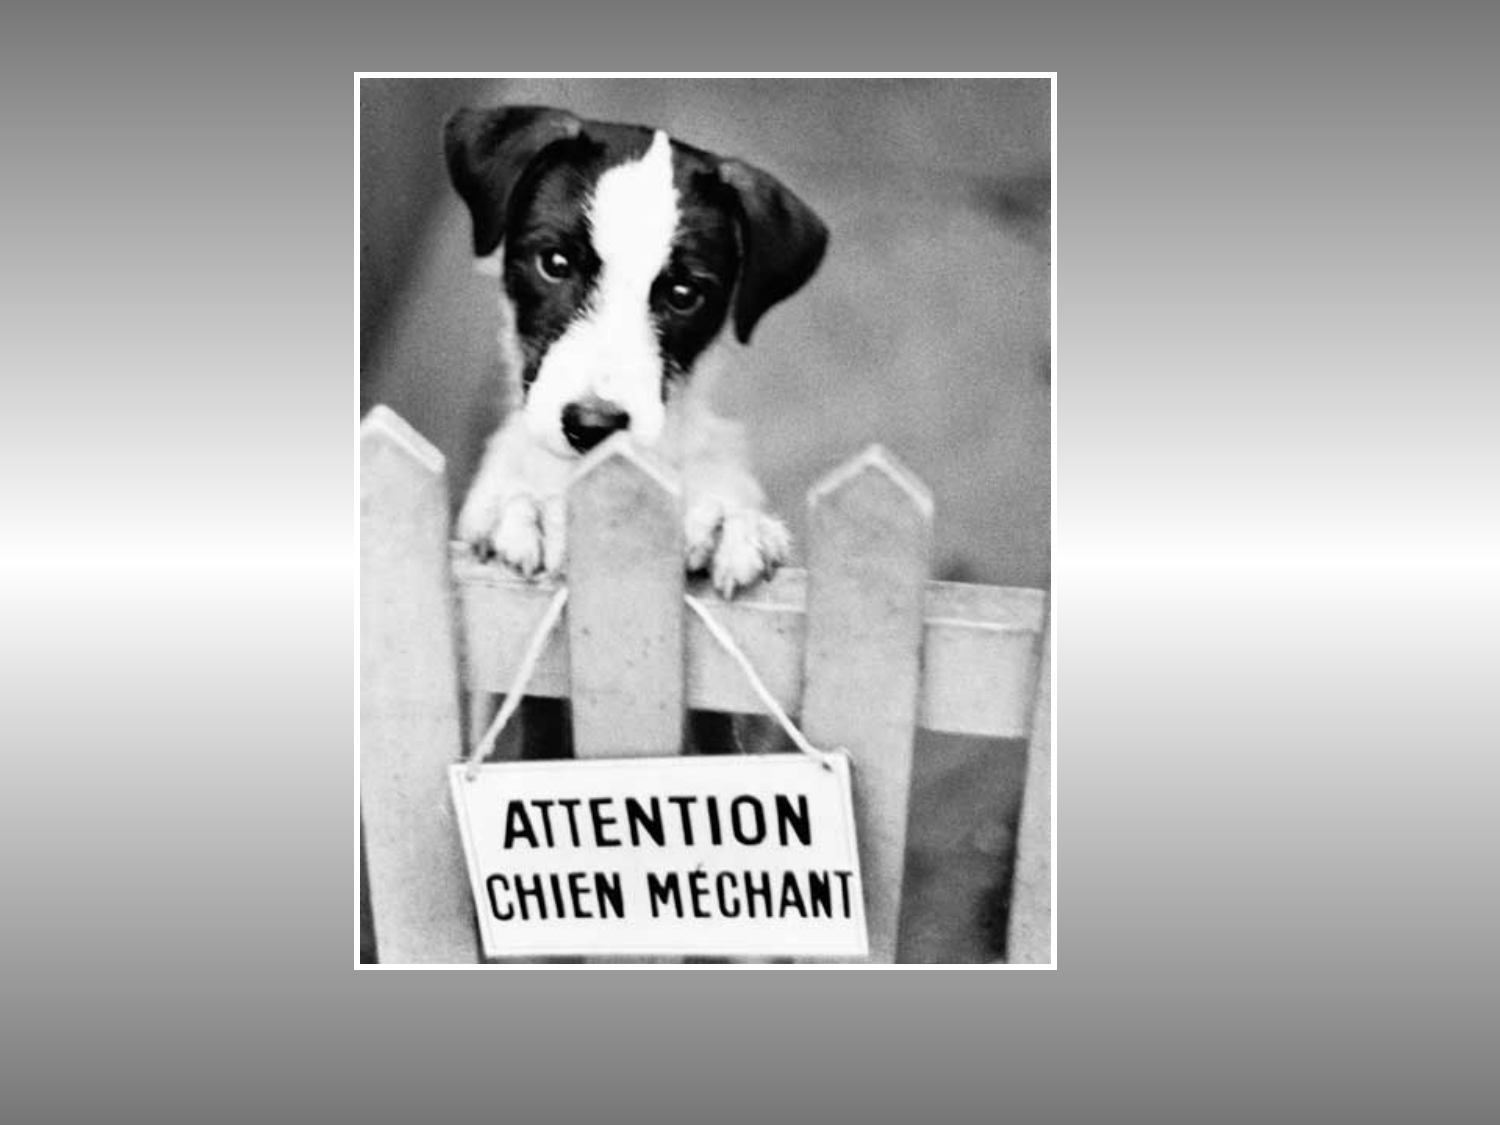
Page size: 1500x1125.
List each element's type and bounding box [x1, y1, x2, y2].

picture [360, 78, 1051, 965]
